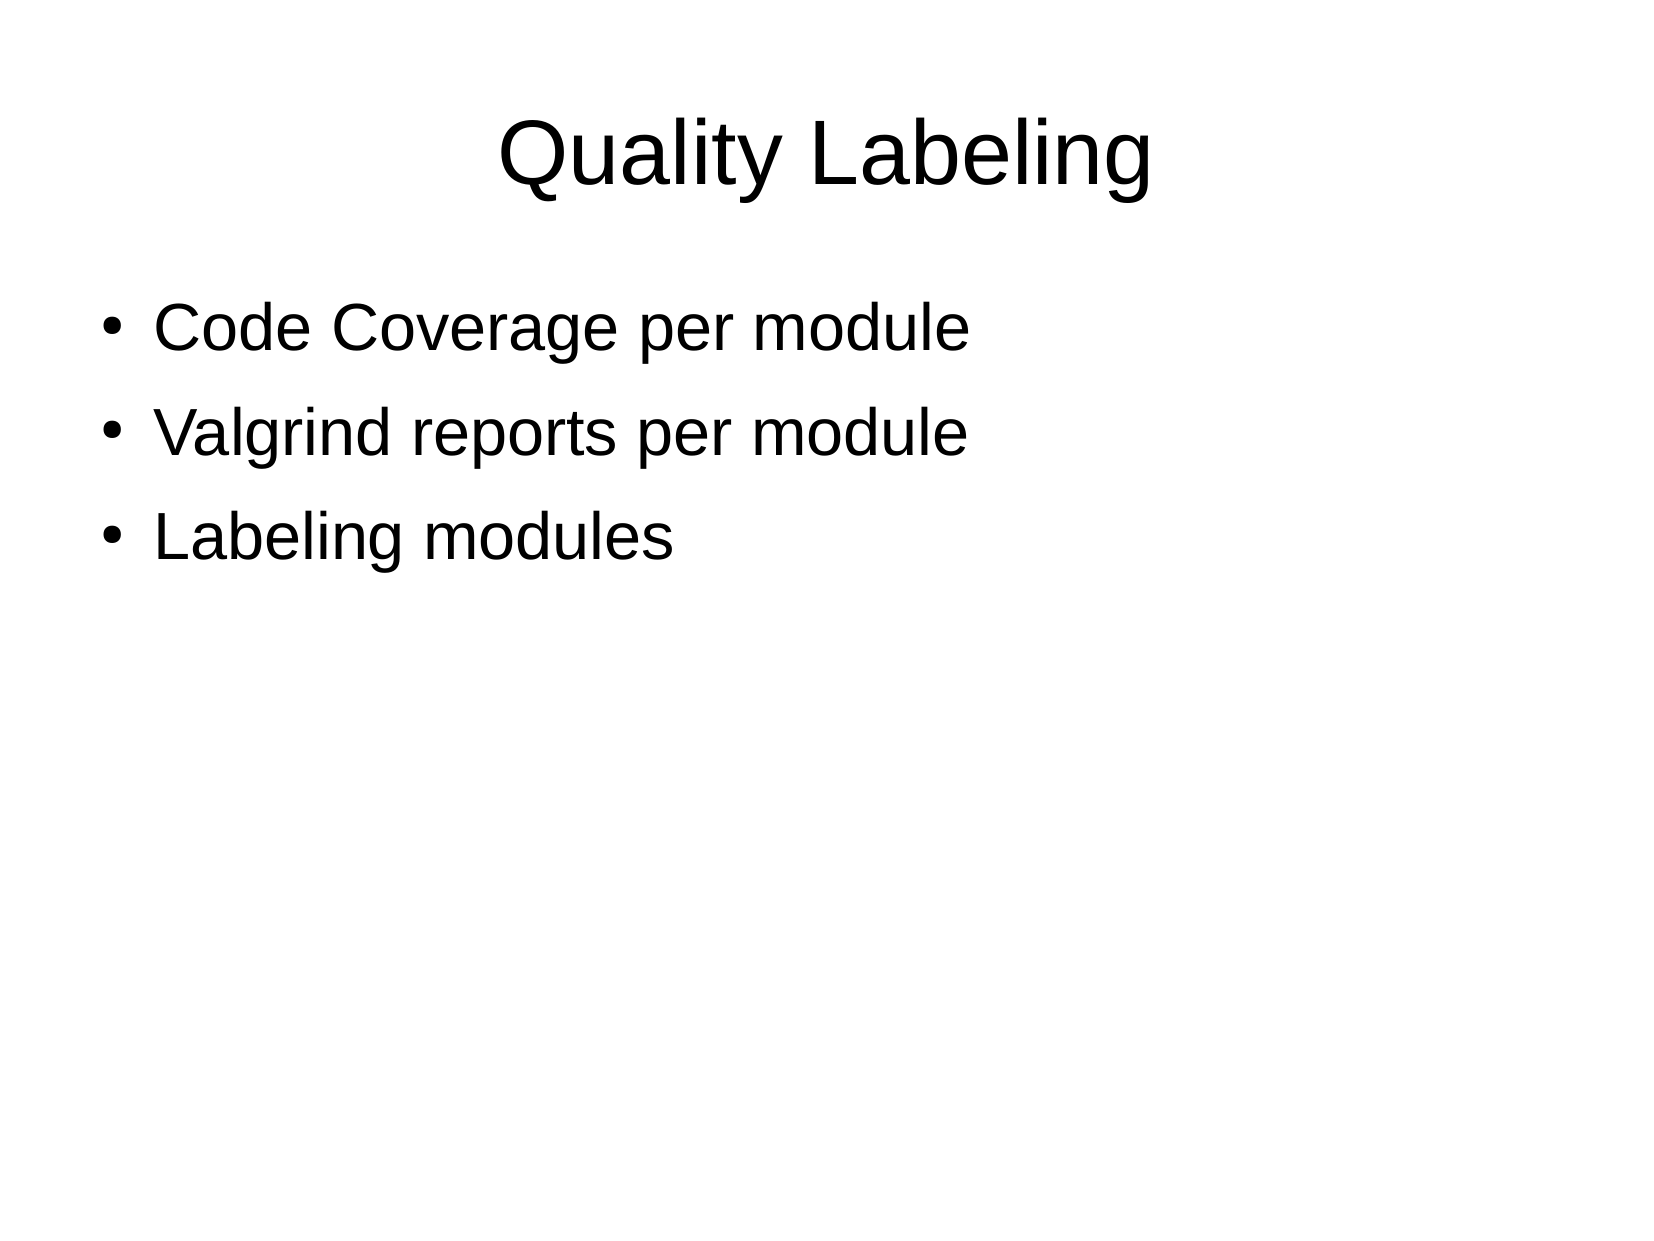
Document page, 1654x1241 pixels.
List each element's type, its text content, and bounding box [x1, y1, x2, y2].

list Code Coverage per module Valgrind reports per module Labeling modules [82, 290, 1571, 1109]
title Quality Labeling [82, 49, 1571, 257]
